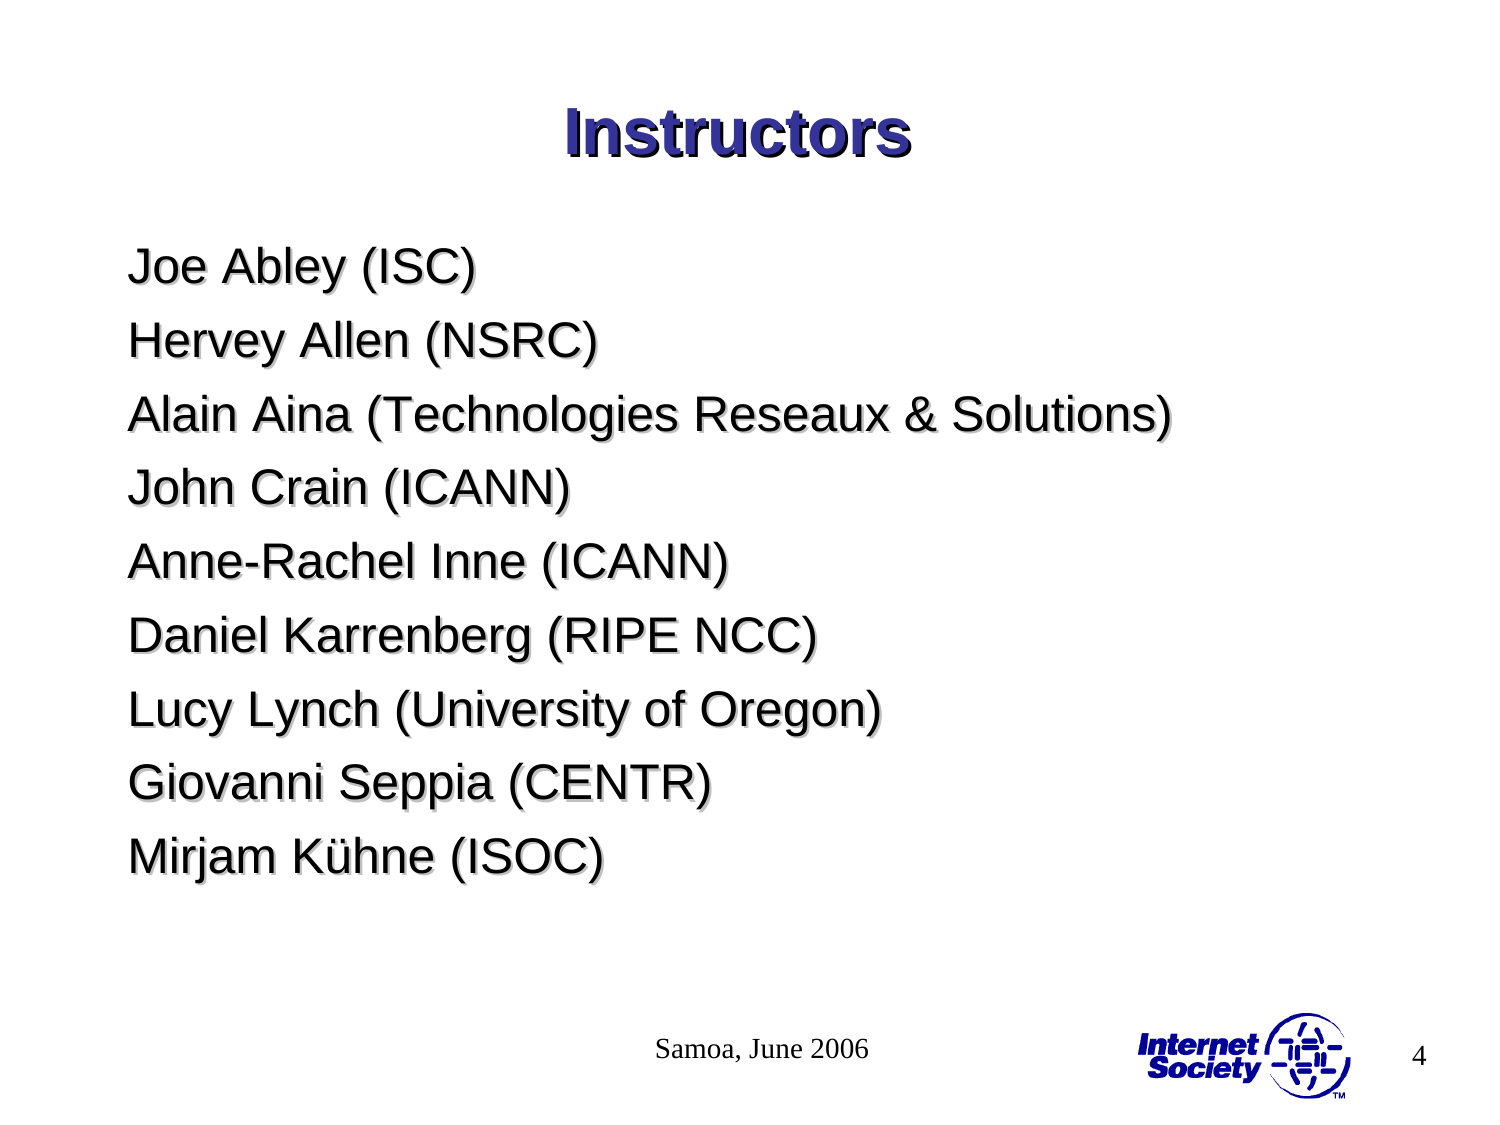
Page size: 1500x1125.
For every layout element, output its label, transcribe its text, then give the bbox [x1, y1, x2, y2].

list Joe Abley (ISC) Hervey Allen (NSRC) Alain Aina (Technologies Reseaux & Solutions) John Crain (ICANN) Anne-Rachel Inne (ICANN) Daniel Karrenberg (RIPE NCC) Lucy Lynch (University of Oregon) Giovanni Seppia (CENTR) Mirjam Kühne (ISOC) [112, 224, 1425, 963]
title Instructors [99, 37, 1375, 225]
picture [1137, 1012, 1351, 1099]
